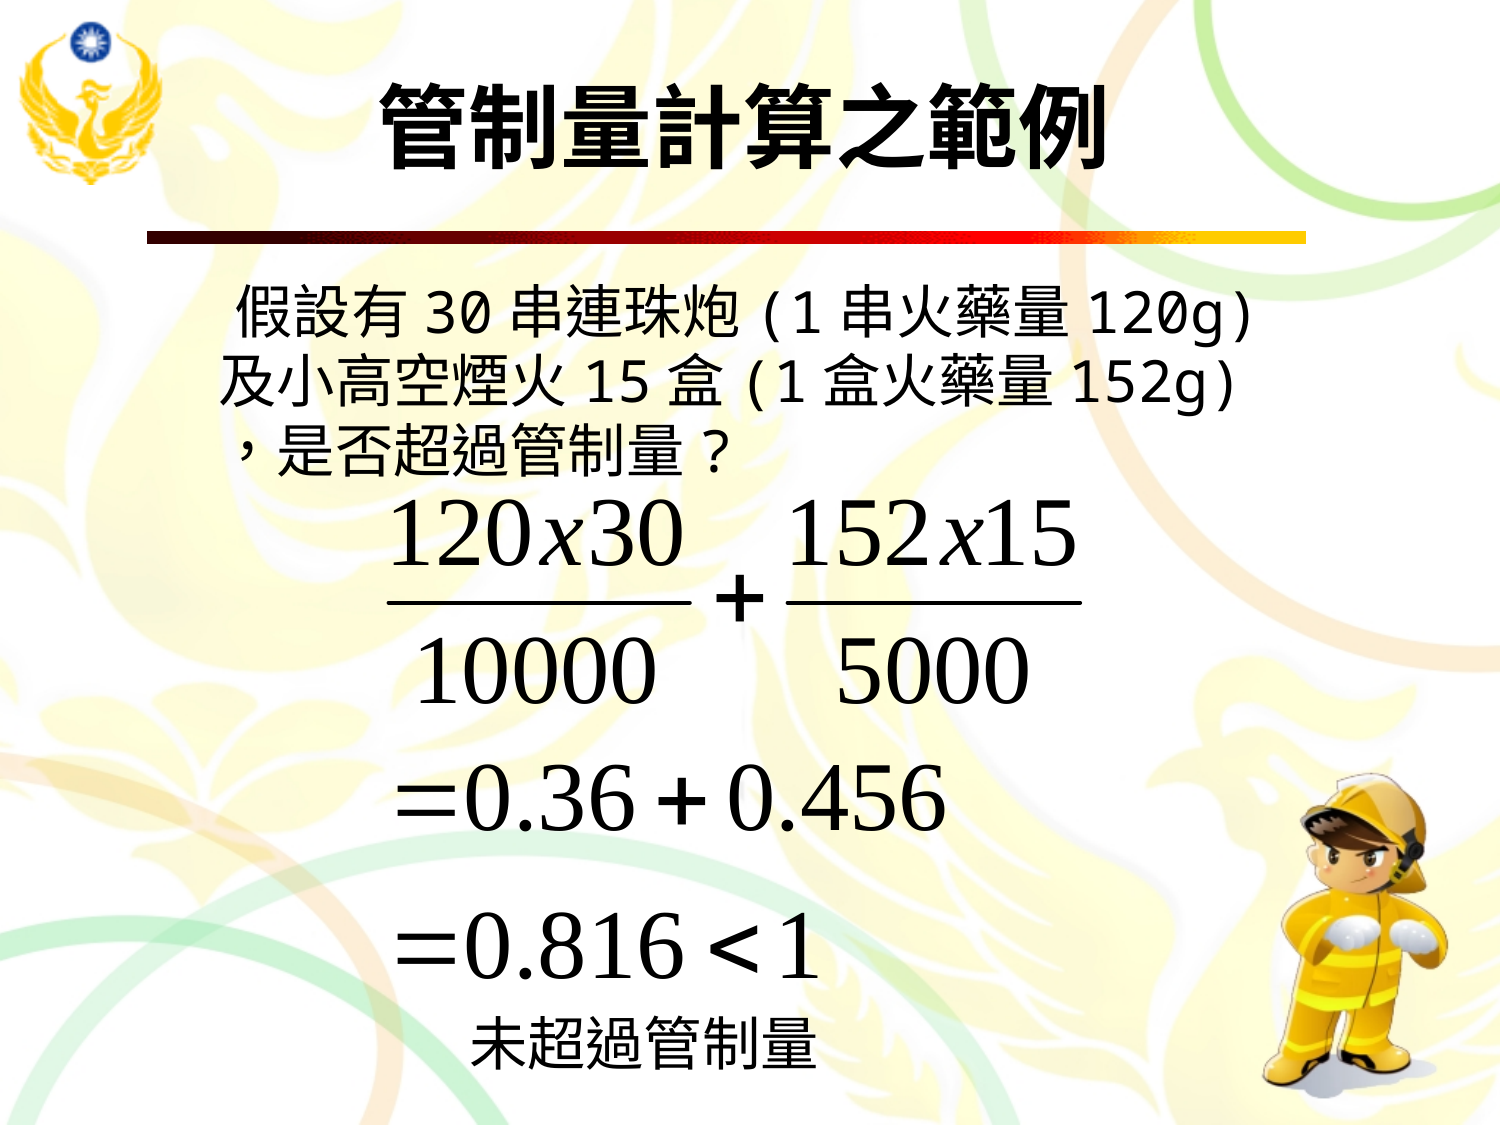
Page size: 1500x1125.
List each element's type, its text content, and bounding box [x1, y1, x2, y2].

picture [0, 0, 1500, 1125]
chart [372, 467, 1105, 1003]
list 假設有30串連珠炮(1串火藥量120g)及小高空煙火15盒(1盒火藥量152g)，是否超過管制量? [147, 267, 1318, 658]
title 管制量計算之範例 [183, 30, 1305, 219]
text_box 未超過管制量 [454, 999, 1389, 1085]
